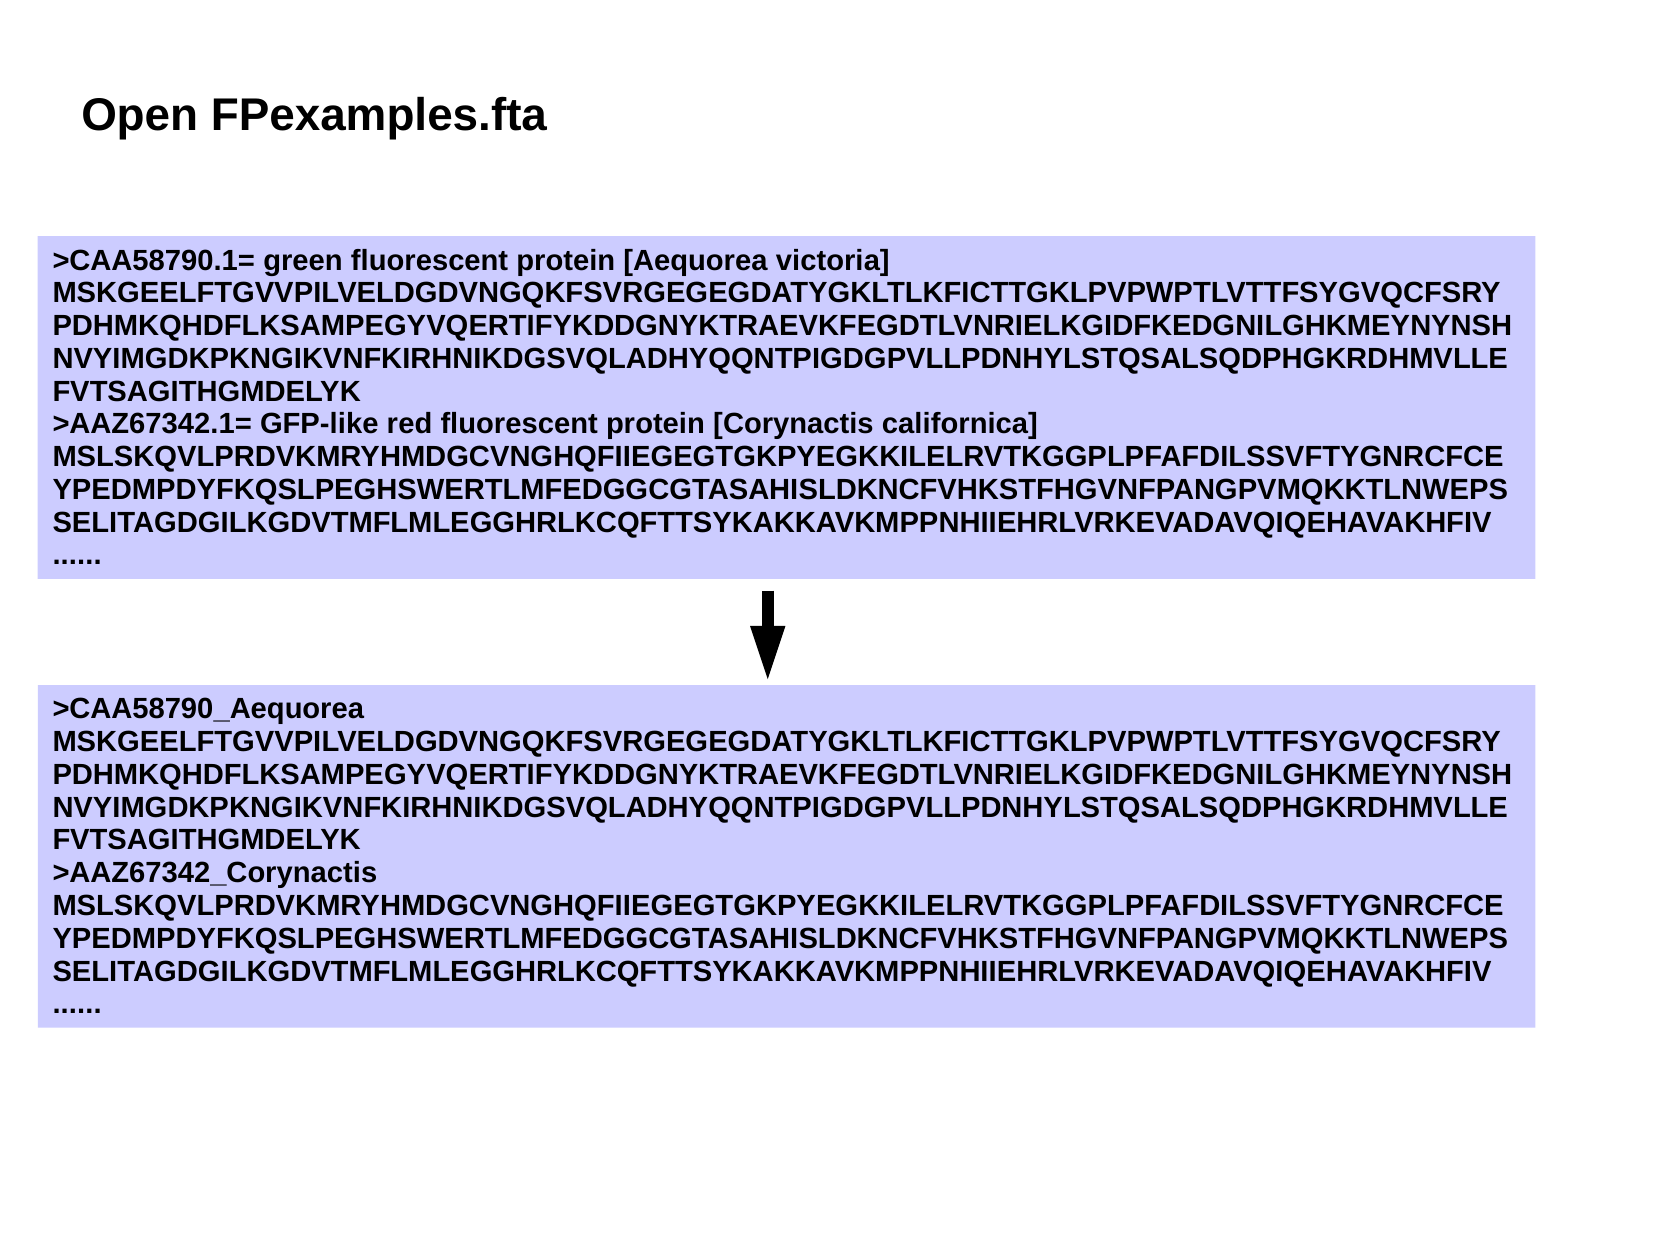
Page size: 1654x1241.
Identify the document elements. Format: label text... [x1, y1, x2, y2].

text_box >CAA58790_Aequorea MSKGEELFTGVVPILVELDGDVNGQKFSVRGEGEGDATYGKLTLKFICTTGKLPVPWPTLVTTFSYGVQCFSRYPDHMKQHDFLKSAMPEGYVQERTIFYKDDGNYKTRAEVKFEGDTLVNRIELKGIDFKEDGNILGHKMEYNYNSHNVYIMGDKPKNGIKVNFKIRHNIKDGSVQLADHYQQNTPIGDGPVLLPDNHYLSTQSALSQDPHGKRDHMVLLEFVTSAGITHGMDELYK >AAZ67342_Corynactis MSLSKQVLPRDVKMRYHMDGCVNGHQFIIEGEGTGKPYEGKKILELRVTKGGPLPFAFDILSSVFTYGNRCFCEYPEDMPDYFKQSLPEGHSWERTLMFEDGGCGTASAHISLDKNCFVHKSTFHGVNFPANGPVMQKKTLNWEPSSELITAGDGILKGDVTMFLMLEGGHRLKCQFTTSYKAKKAVKMPPNHIIEHRLVRKEVADAVQIQEHAVAKHFIV ...... [37, 685, 1536, 1028]
text_box >CAA58790.1= green fluorescent protein [Aequorea victoria] MSKGEELFTGVVPILVELDGDVNGQKFSVRGEGEGDATYGKLTLKFICTTGKLPVPWPTLVTTFSYGVQCFSRYPDHMKQHDFLKSAMPEGYVQERTIFYKDDGNYKTRAEVKFEGDTLVNRIELKGIDFKEDGNILGHKMEYNYNSHNVYIMGDKPKNGIKVNFKIRHNIKDGSVQLADHYQQNTPIGDGPVLLPDNHYLSTQSALSQDPHGKRDHMVLLEFVTSAGITHGMDELYK >AAZ67342.1= GFP-like red fluorescent protein [Corynactis californica] MSLSKQVLPRDVKMRYHMDGCVNGHQFIIEGEGTGKPYEGKKILELRVTKGGPLPFAFDILSSVFTYGNRCFCEYPEDMPDYFKQSLPEGHSWERTLMFEDGGCGTASAHISLDKNCFVHKSTFHGVNFPANGPVMQKKTLNWEPSSELITAGDGILKGDVTMFLMLEGGHRLKCQFTTSYKAKKAVKMPPNHIIEHRLVRKEVADAVQIQEHAVAKHFIV ...... [37, 236, 1536, 579]
text_box Open FPexamples.fta [66, 81, 768, 148]
